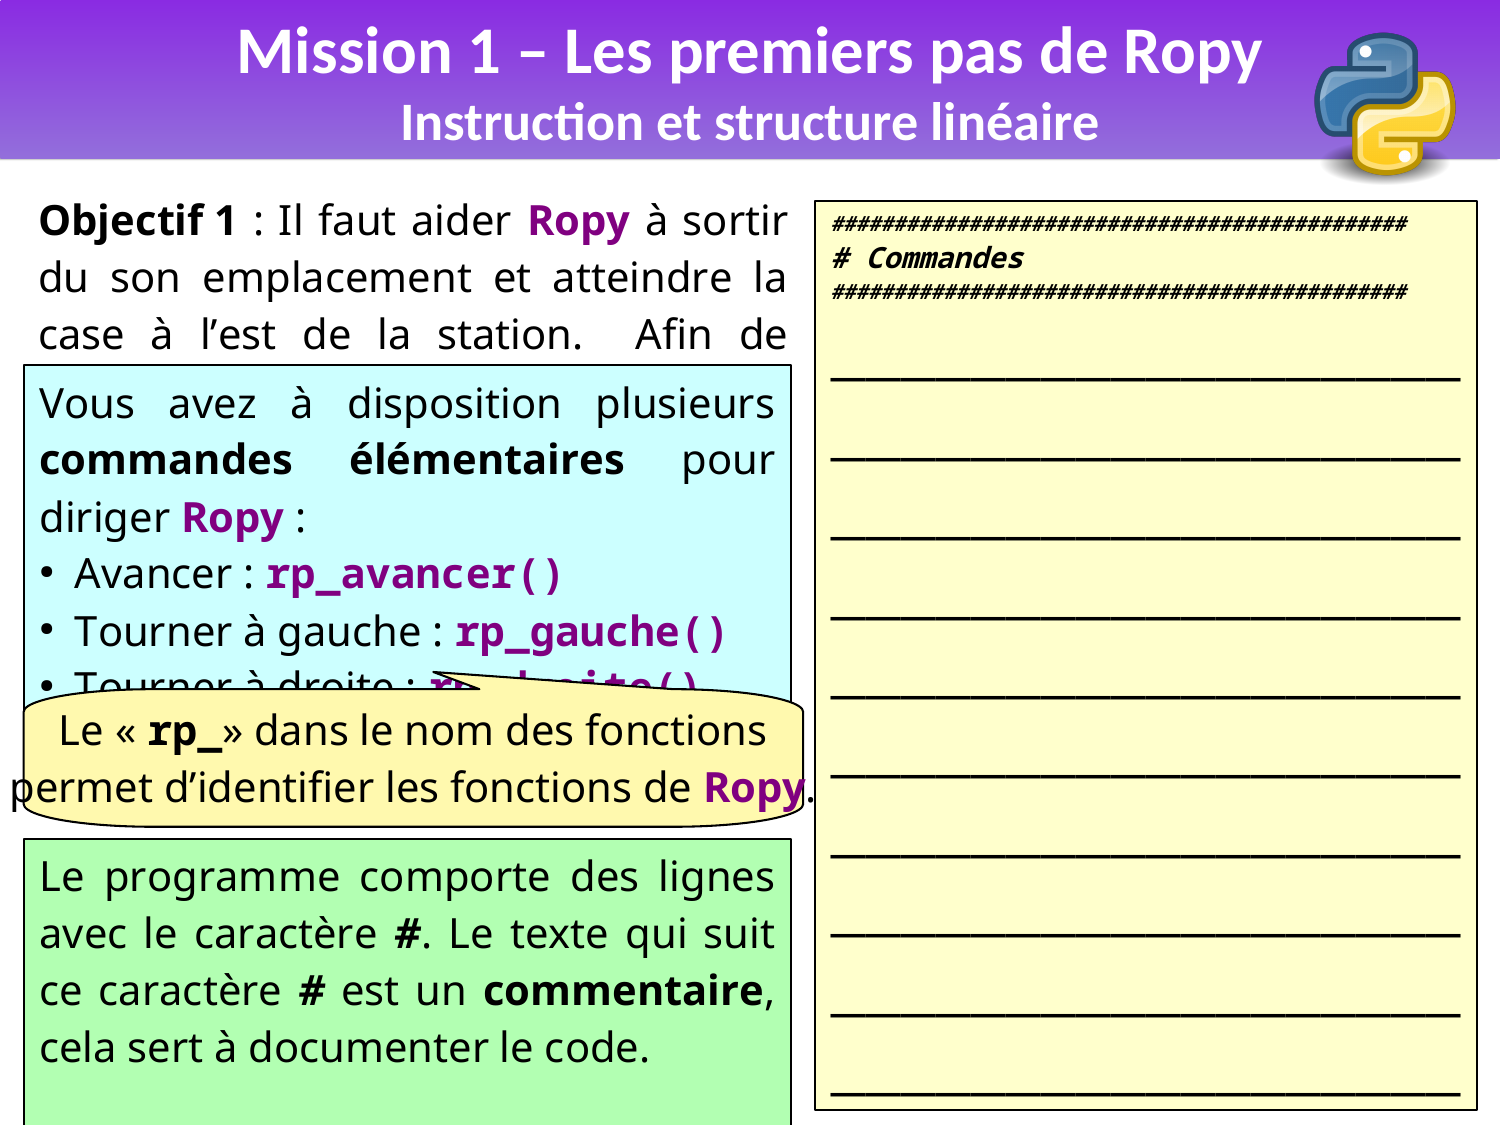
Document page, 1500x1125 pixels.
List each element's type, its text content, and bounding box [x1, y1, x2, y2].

text_box ############################################## # Commandes ############################################## ____________________________________ ____________________________________ ____________________________________ ____________________________________ ____________________________________ ____________________________________ ____________________________________ ____________________________________ ____________________________________ ____________________________________ ____________________________________ ____________________________________ ____________________________________ ____________________________________ [814, 200, 1477, 1111]
picture [1305, 29, 1465, 189]
text_box Le programme comporte des lignes avec le caractère #. Le texte qui suit ce caractère # est un commentaire, cela sert à documenter le code. Un commentaire n’est pas exécuté. [23, 838, 792, 1111]
text_box Le « rp_» dans le nom des fonctions permet d’identifier les fonctions de Ropy. [23, 671, 804, 827]
text_box Objectif 1 : Il faut aider Ropy à sortir du son emplacement et atteindre la case à l’est de la station. Afin de visualiser le trajet, il faudra marquer les cases. [23, 183, 804, 365]
text_box Vous avez à disposition plusieurs commandes élémentaires pour diriger Ropy : Avancer : rp_avancer() Tourner à gauche : rp_gauche() Tourner à droite : rp_droite() Marquer la case : rp_marquer() [23, 364, 792, 676]
text_box Mission 1 – Les premiers pas de Ropy Instruction et structure linéaire [0, 0, 1500, 159]
